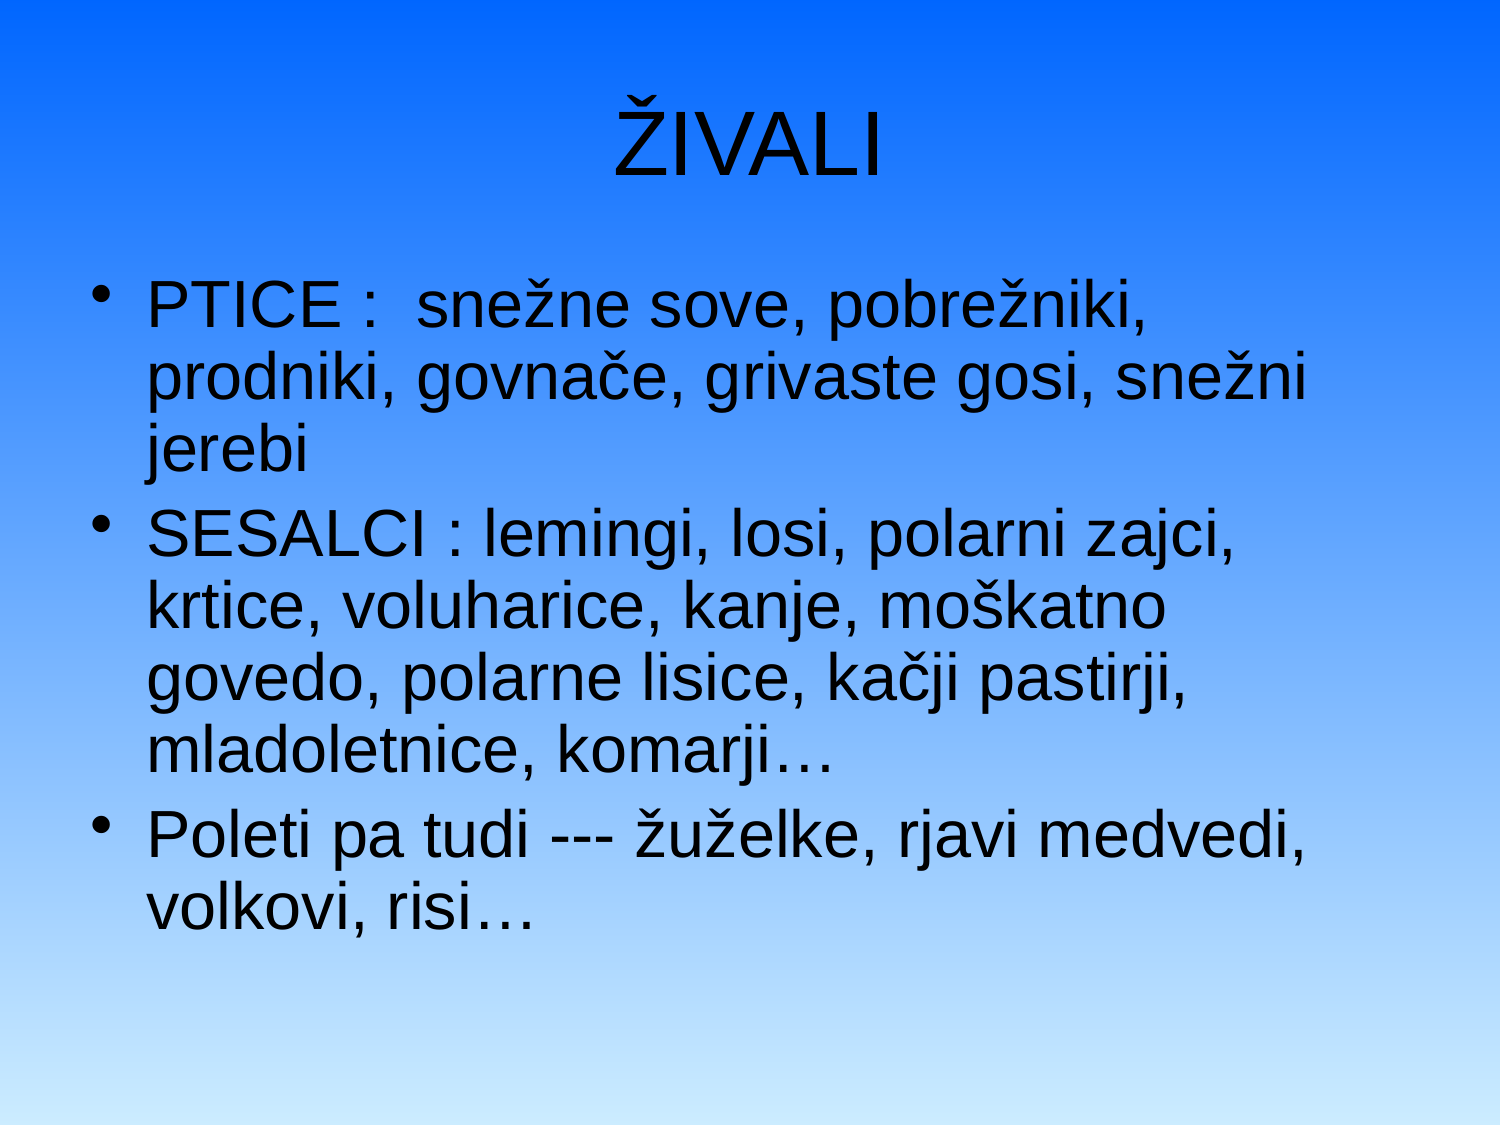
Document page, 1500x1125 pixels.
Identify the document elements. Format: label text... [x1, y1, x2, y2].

title ŽIVALI [75, 45, 1425, 233]
list PTICE : snežne sove, pobrežniki, prodniki, govnače, grivaste gosi, snežni jerebi SESALCI : lemingi, losi, polarni zajci, krtice, voluharice, kanje, moškatno govedo, polarne lisice, kačji pastirji, mladoletnice, komarji… Poleti pa tudi --- žuželke, rjavi medvedi, volkovi, risi… [75, 262, 1425, 1005]
